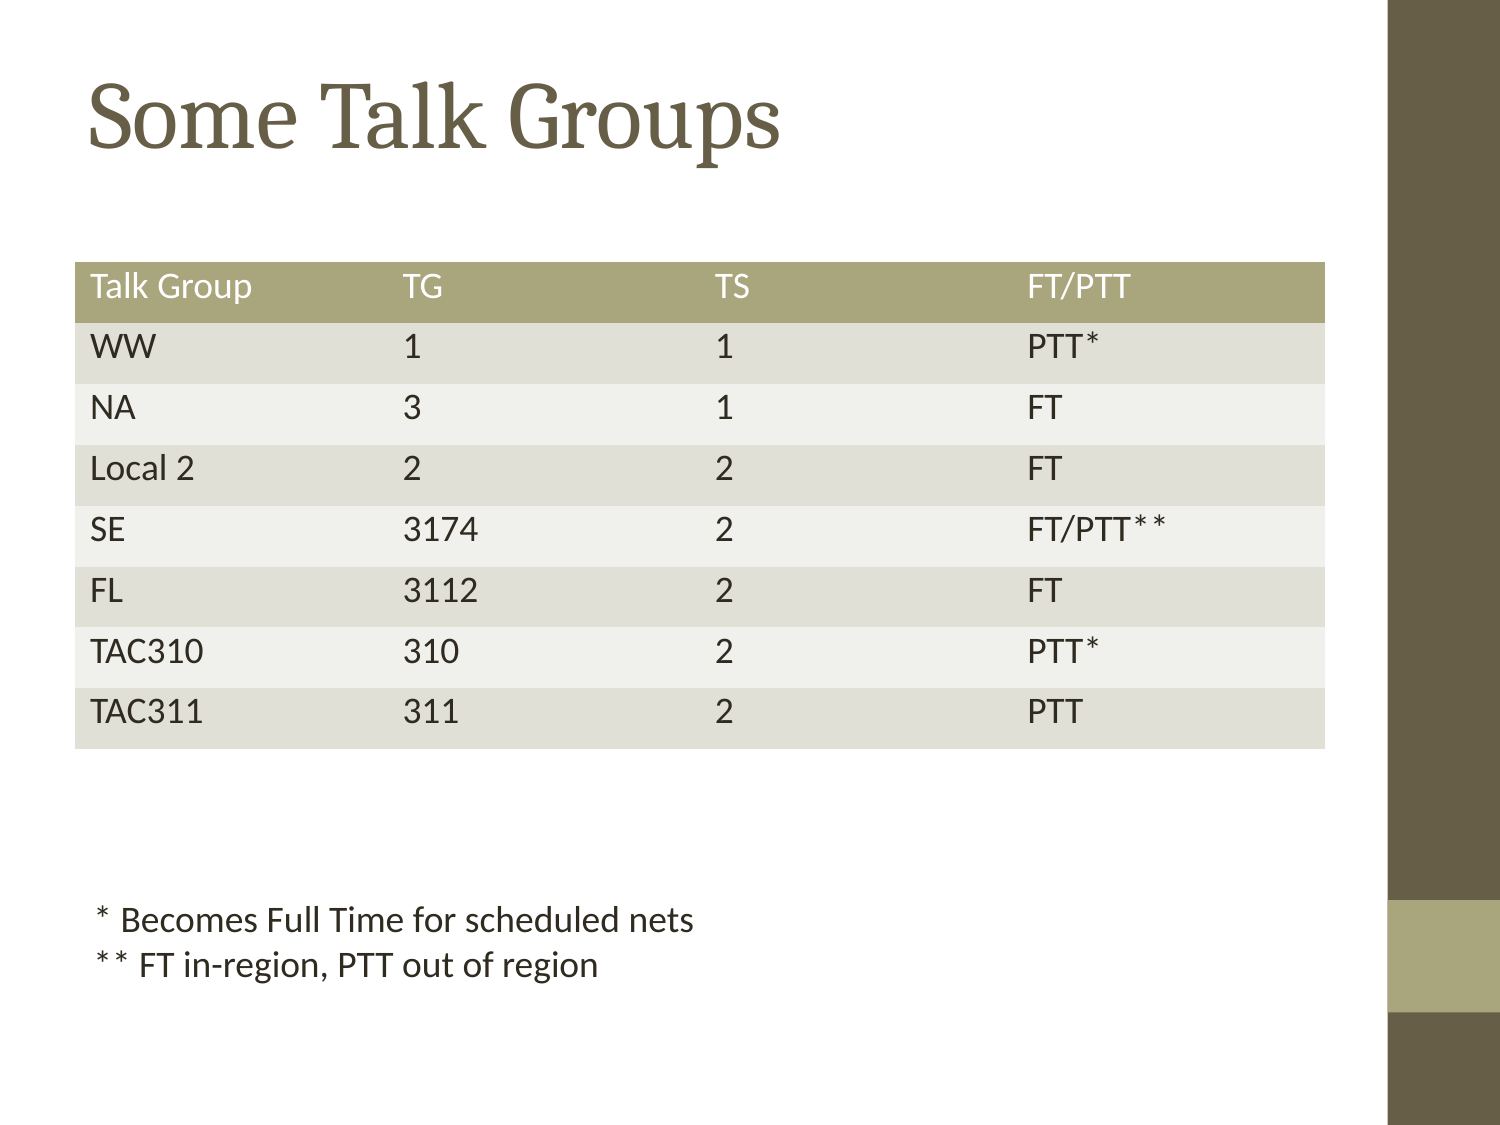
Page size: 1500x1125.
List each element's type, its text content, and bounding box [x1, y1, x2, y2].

table_cell FL [75, 567, 387, 627]
table_cell 1 [700, 384, 1012, 445]
table_cell 3174 [387, 506, 700, 567]
table_cell 310 [387, 627, 700, 688]
table_cell PTT [1012, 688, 1325, 749]
table_cell 2 [700, 506, 1012, 567]
table_cell 2 [700, 445, 1012, 506]
table_header TS [700, 262, 1012, 323]
table_cell 311 [387, 688, 700, 749]
title Some Talk Groups [75, 45, 1325, 233]
table_cell 2 [387, 445, 700, 506]
table_header TG [387, 262, 700, 323]
table_cell SE [75, 506, 387, 567]
table_header Talk Group [75, 262, 387, 323]
table_cell FT [1012, 567, 1325, 627]
table_cell 2 [700, 688, 1012, 749]
table_cell PTT* [1012, 627, 1325, 688]
table_cell TAC310 [75, 627, 387, 688]
table_cell 3112 [387, 567, 700, 627]
table_cell FT [1012, 445, 1325, 506]
table_cell 2 [700, 567, 1012, 627]
table_cell 2 [700, 627, 1012, 688]
text_box * Becomes Full Time for scheduled nets ** FT in-region, PTT out of region [78, 887, 710, 993]
table_cell TAC311 [75, 688, 387, 749]
table_cell PTT* [1012, 323, 1325, 384]
table_cell 1 [387, 323, 700, 384]
table_cell FT/PTT** [1012, 506, 1325, 567]
table_cell FT [1012, 384, 1325, 445]
table_cell Local 2 [75, 445, 387, 506]
table_cell 3 [387, 384, 700, 445]
table_cell WW [75, 323, 387, 384]
table_header FT/PTT [1012, 262, 1325, 323]
table_cell 1 [700, 323, 1012, 384]
table_cell NA [75, 384, 387, 445]
